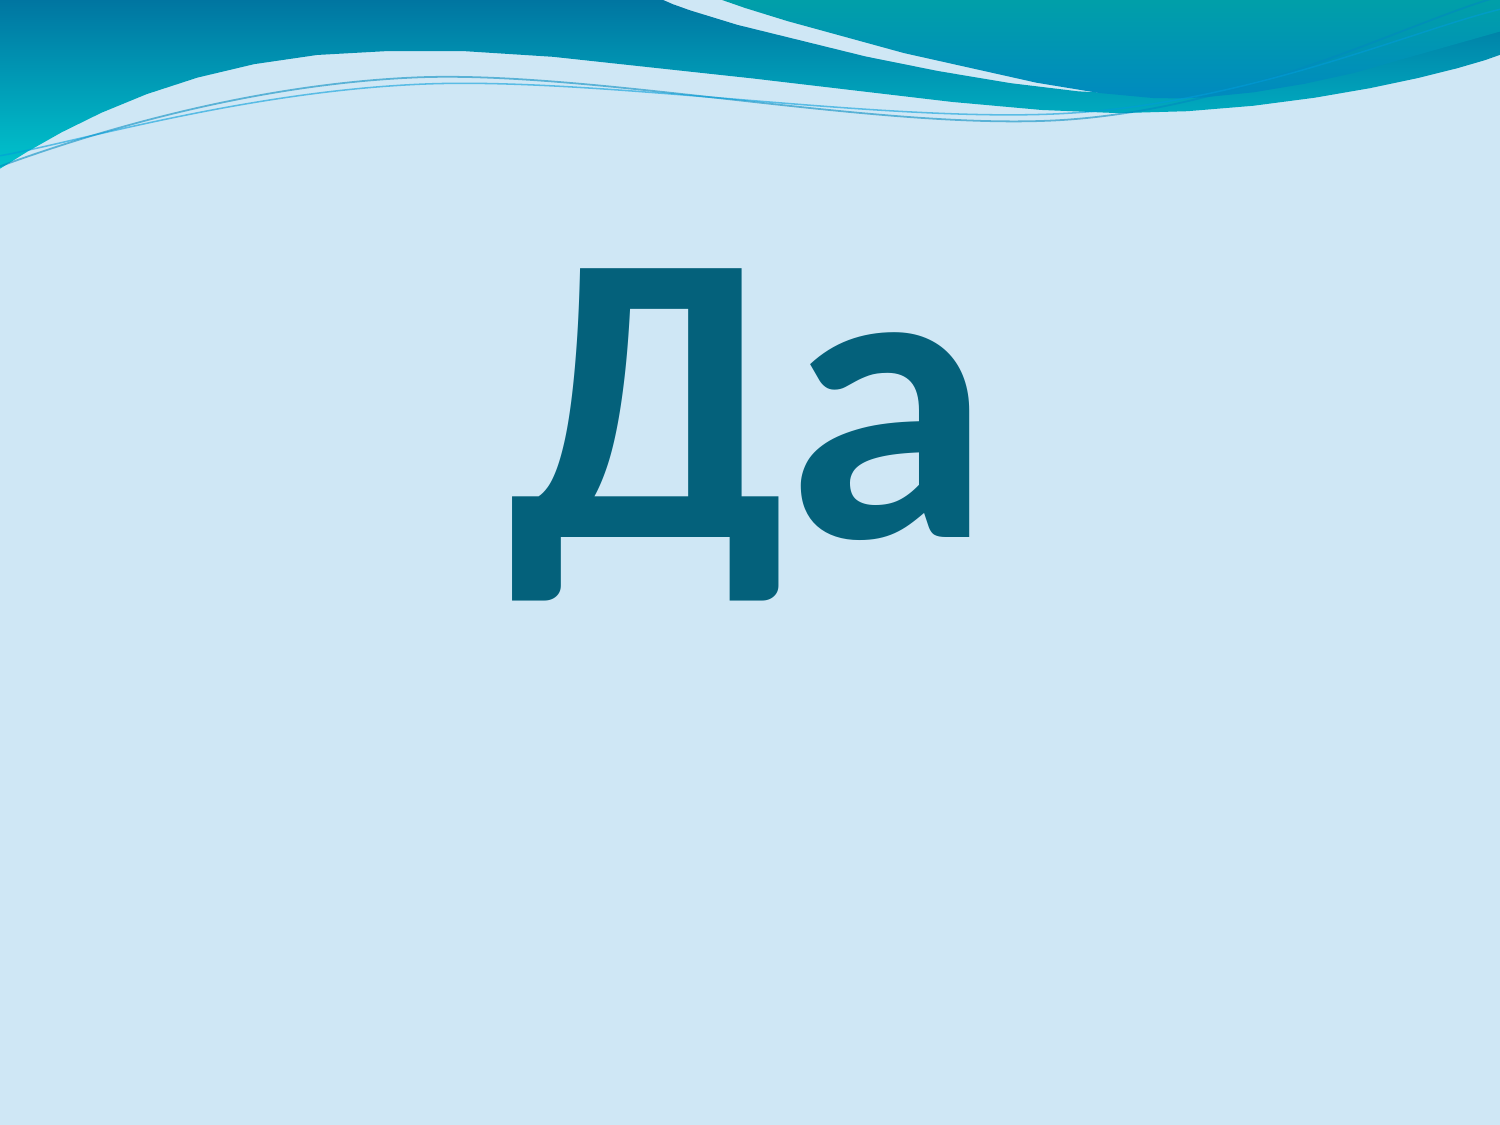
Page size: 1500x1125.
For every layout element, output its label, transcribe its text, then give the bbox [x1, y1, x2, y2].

title Да [75, 115, 1425, 715]
